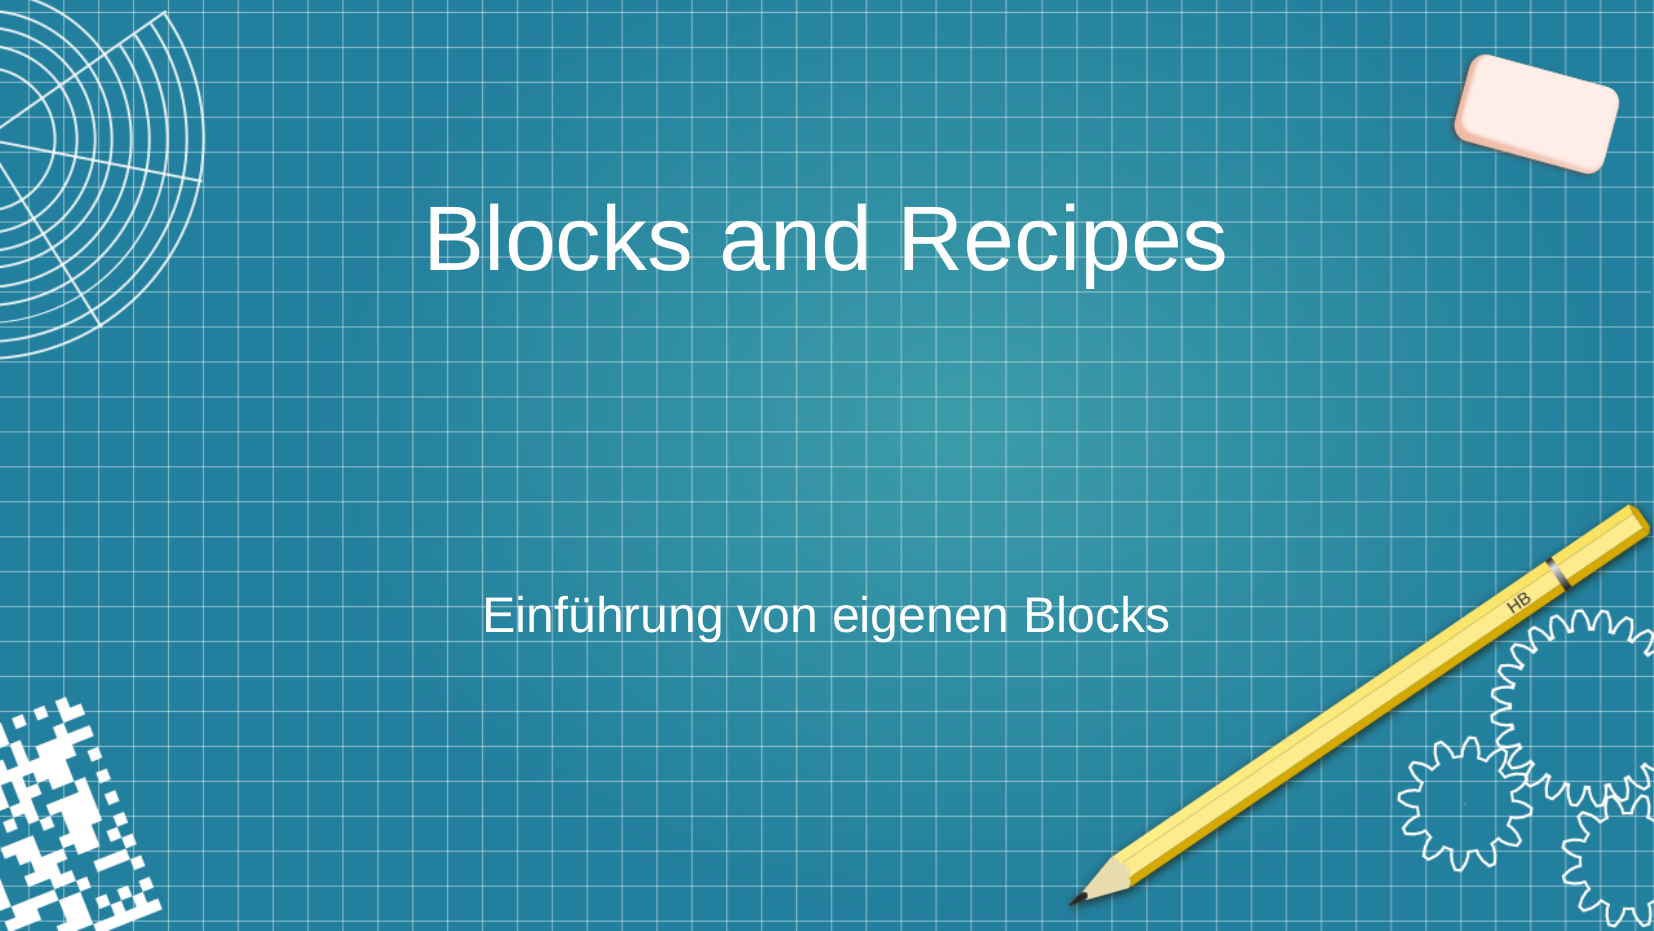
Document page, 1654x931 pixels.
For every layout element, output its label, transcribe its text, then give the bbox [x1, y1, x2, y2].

title Blocks and Recipes [82, 132, 1571, 346]
picture [0, 0, 1654, 931]
subtitle Einführung von eigenen Blocks [82, 389, 1571, 842]
